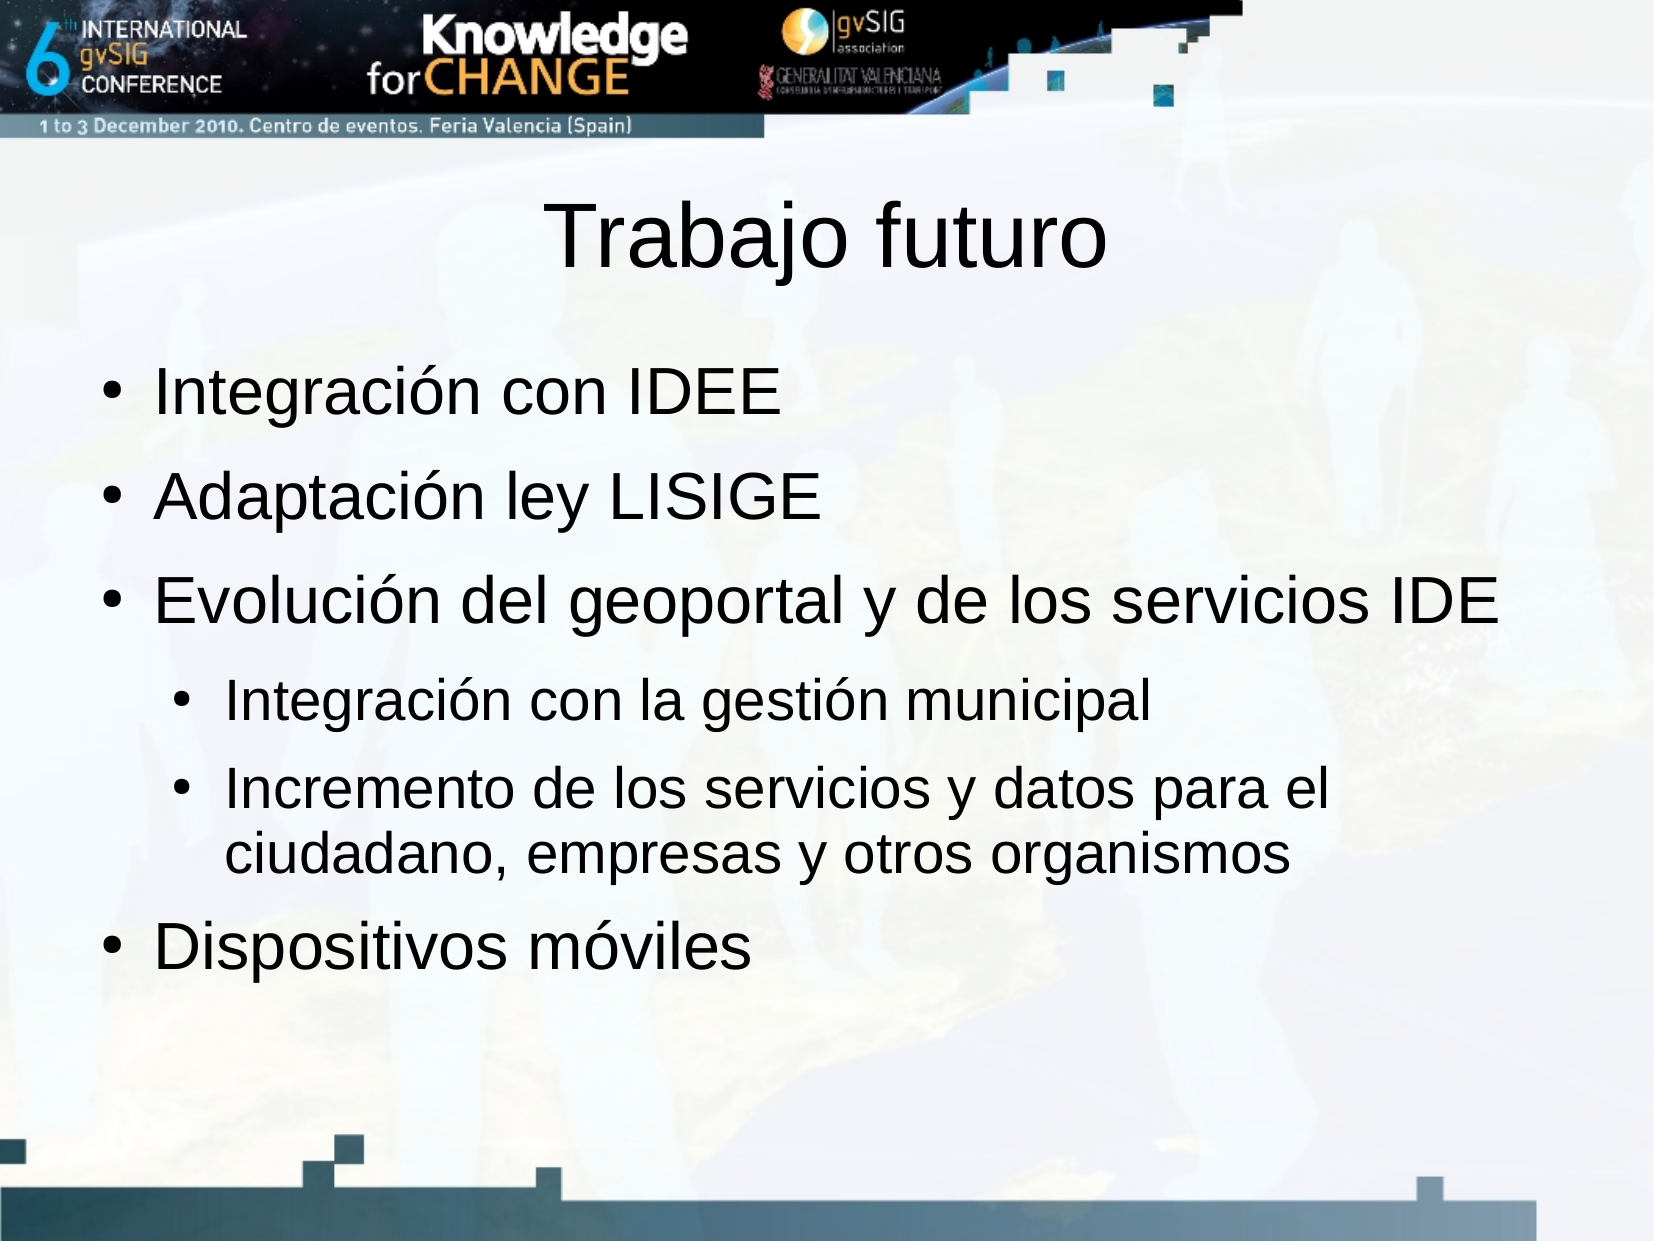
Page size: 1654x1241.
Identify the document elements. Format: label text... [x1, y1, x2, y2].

title Trabajo futuro [82, 155, 1571, 318]
list Integración con IDEE Adaptación ley LISIGE Evolución del geoportal y de los servicios IDE Integración con la gestión municipal Incremento de los servicios y datos para el ciudadano, empresas y otros organismos Dispositivos móviles [82, 354, 1571, 1173]
picture [0, 0, 1654, 1241]
